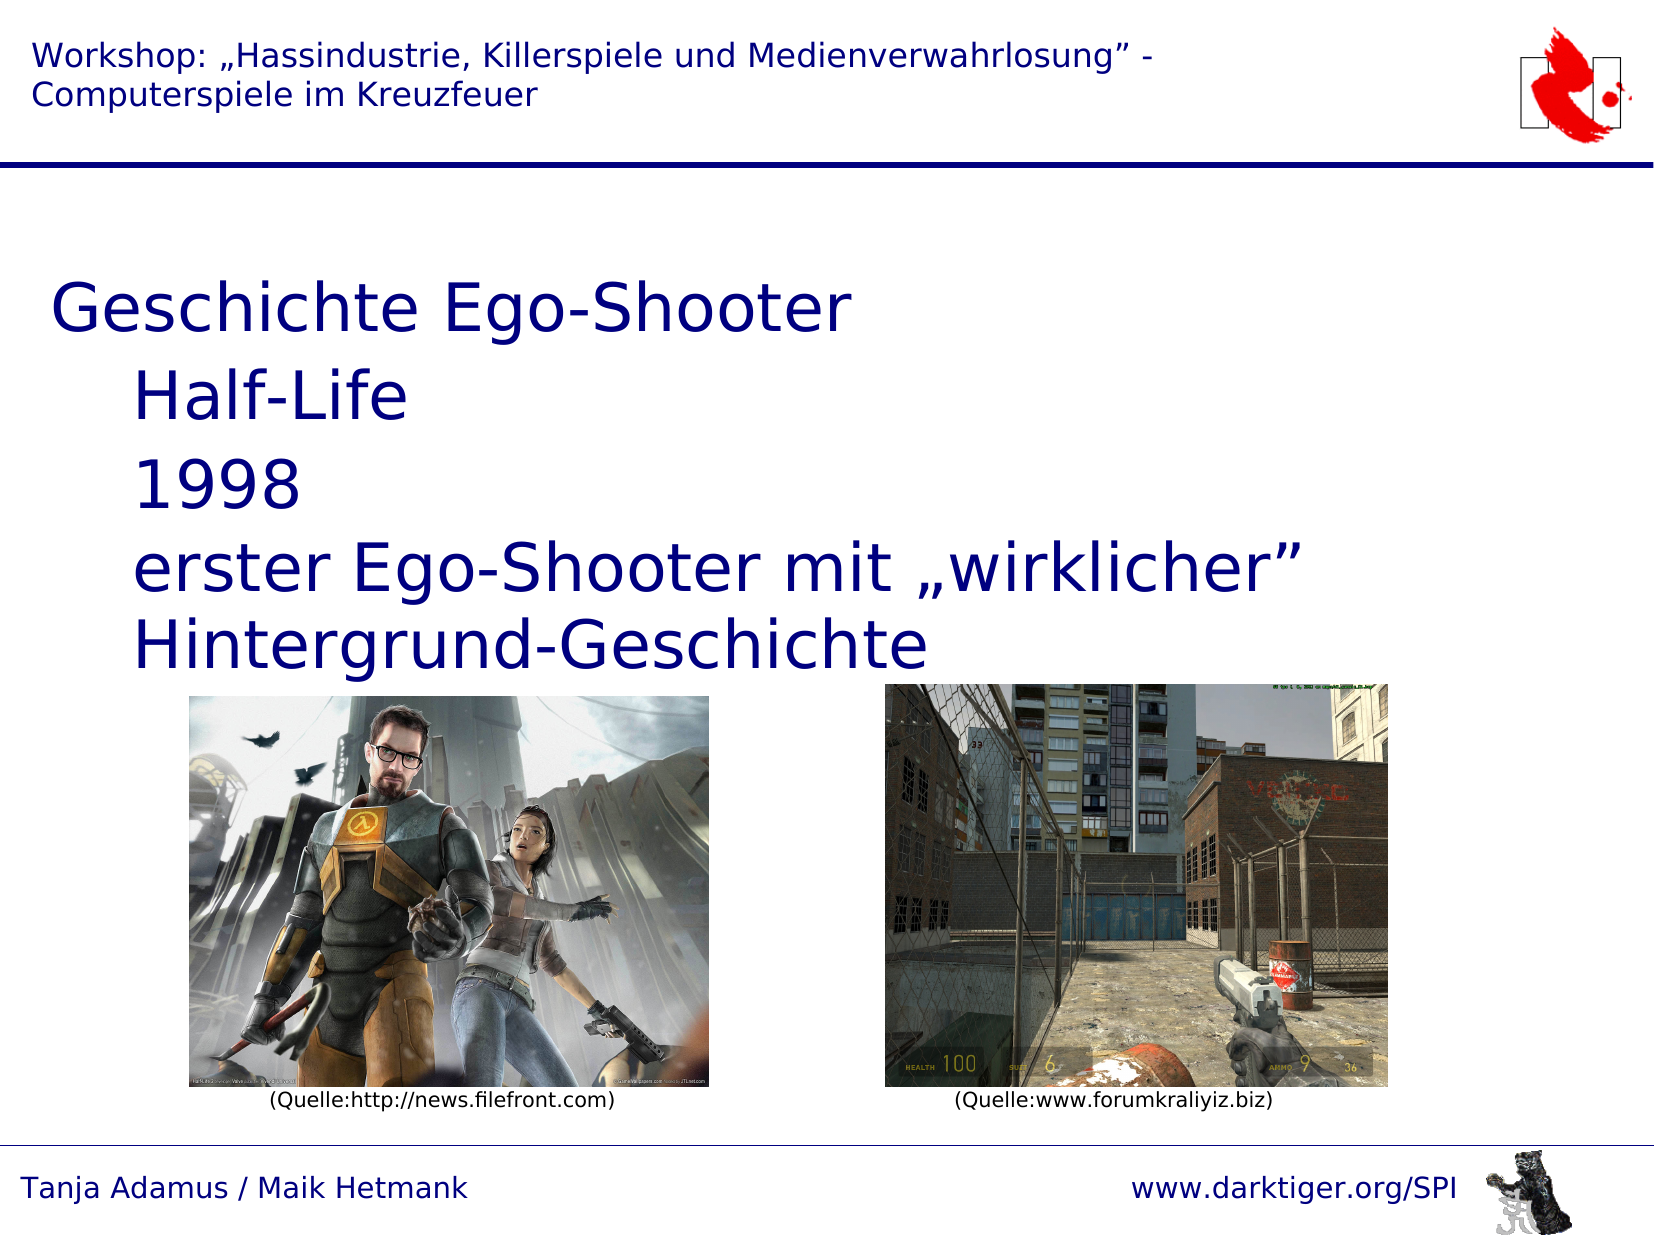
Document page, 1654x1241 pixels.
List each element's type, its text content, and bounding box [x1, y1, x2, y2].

text_box (Quelle:http://news.filefront.com) [254, 1080, 631, 1120]
text_box Geschichte Ego-Shooter [35, 261, 1565, 355]
text_box 1998 [118, 438, 1625, 521]
text_box Half-Life [118, 350, 1625, 438]
text_box erster Ego-Shooter mit „wirklicher” Hintergrund-Geschichte [118, 521, 1625, 692]
picture [885, 684, 1388, 1087]
picture [1486, 1150, 1572, 1235]
text_box Workshop: „Hassindustrie, Killerspiele und Medienverwahrlosung” - Computerspiele im Kreuzfeuer [16, 29, 1418, 178]
picture [1503, 16, 1632, 148]
text_box (Quelle:www.forumkraliyiz.biz) [939, 1080, 1289, 1120]
picture [189, 696, 709, 1087]
